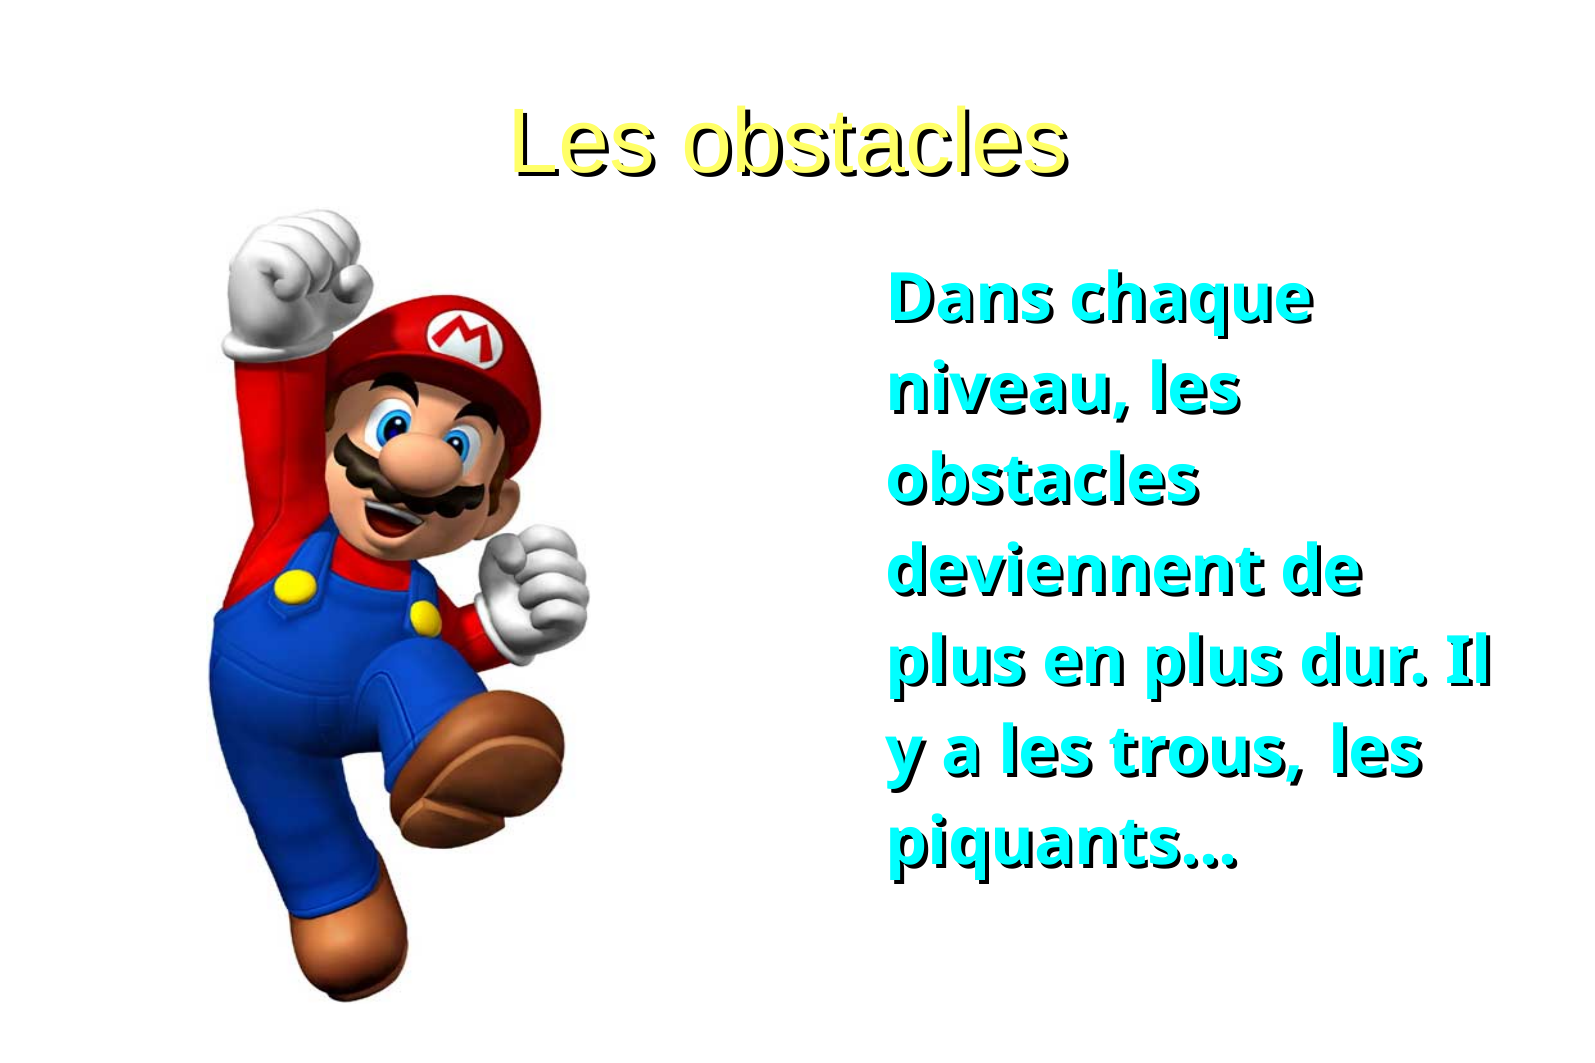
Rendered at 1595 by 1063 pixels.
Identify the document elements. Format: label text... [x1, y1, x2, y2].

picture [206, 206, 591, 1004]
list Dans chaque niveau, les obstacles deviennent de plus en plus dur. Il y a les trous, les piquants... [814, 248, 1516, 974]
title Les obstacles [70, 59, 1506, 222]
